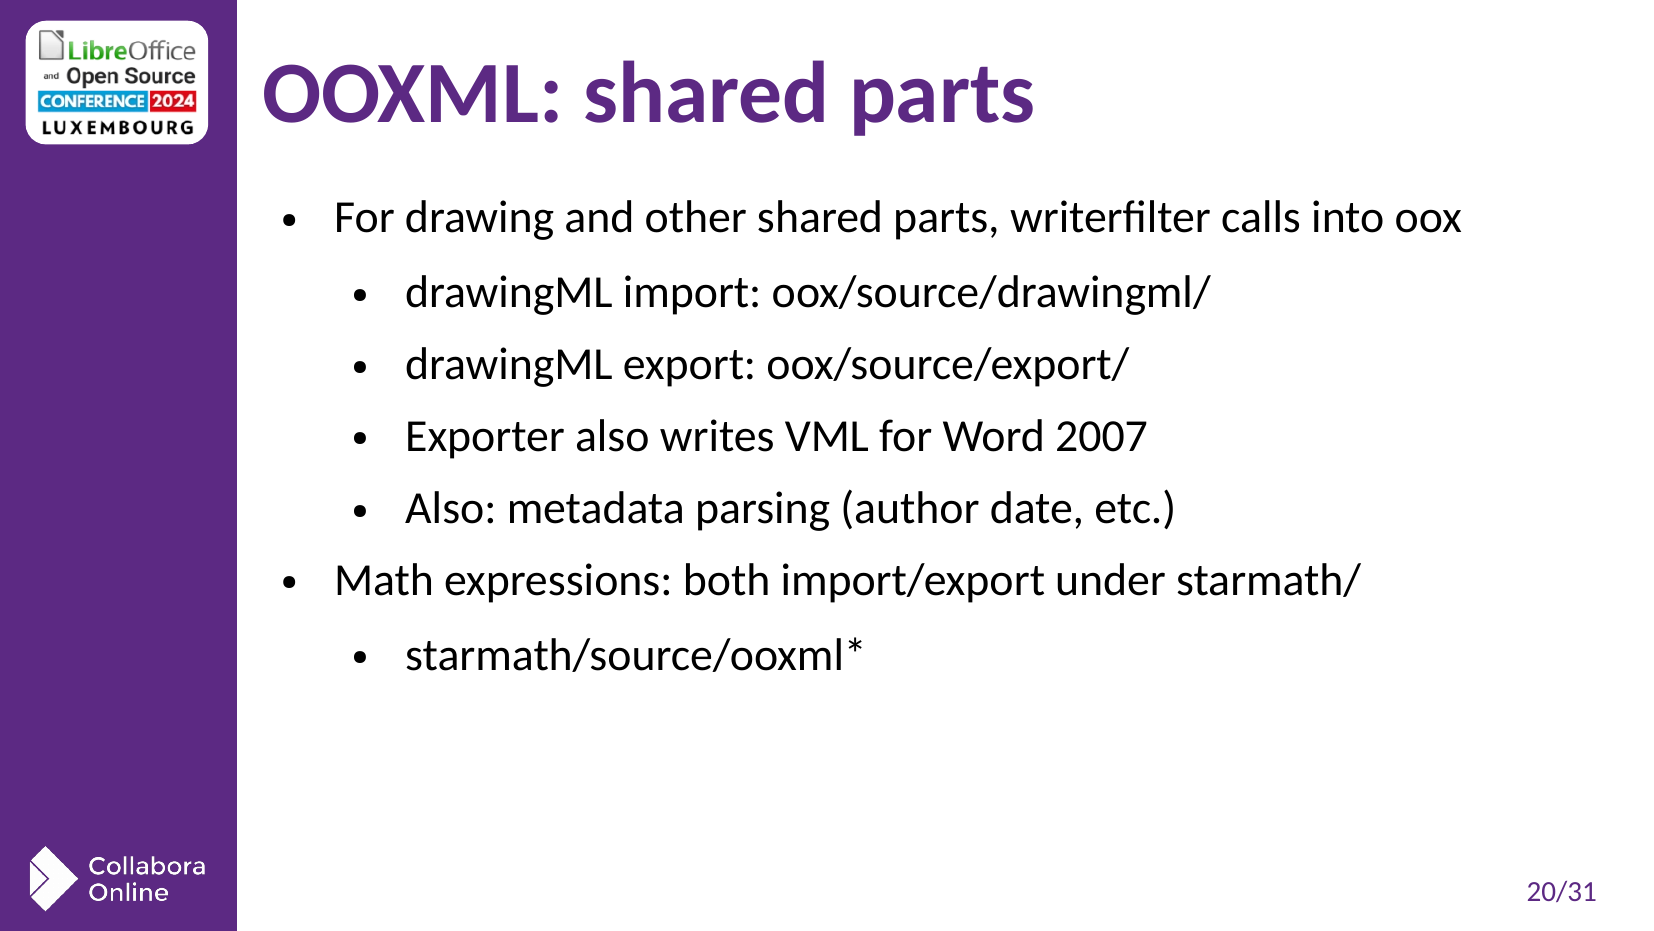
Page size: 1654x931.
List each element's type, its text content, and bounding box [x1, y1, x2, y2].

list For drawing and other shared parts, writerfilter calls into oox drawingML import: oox/source/drawingml/ drawingML export: oox/source/export/ Exporter also writes VML for Word 2007 Also: metadata parsing (author date, etc.) Math expressions: both import/export under starmath/ starmath/source/ooxml* [263, 187, 1605, 856]
picture [25, 841, 209, 916]
picture [34, 26, 200, 139]
title OOXML: shared parts [262, 13, 1644, 145]
